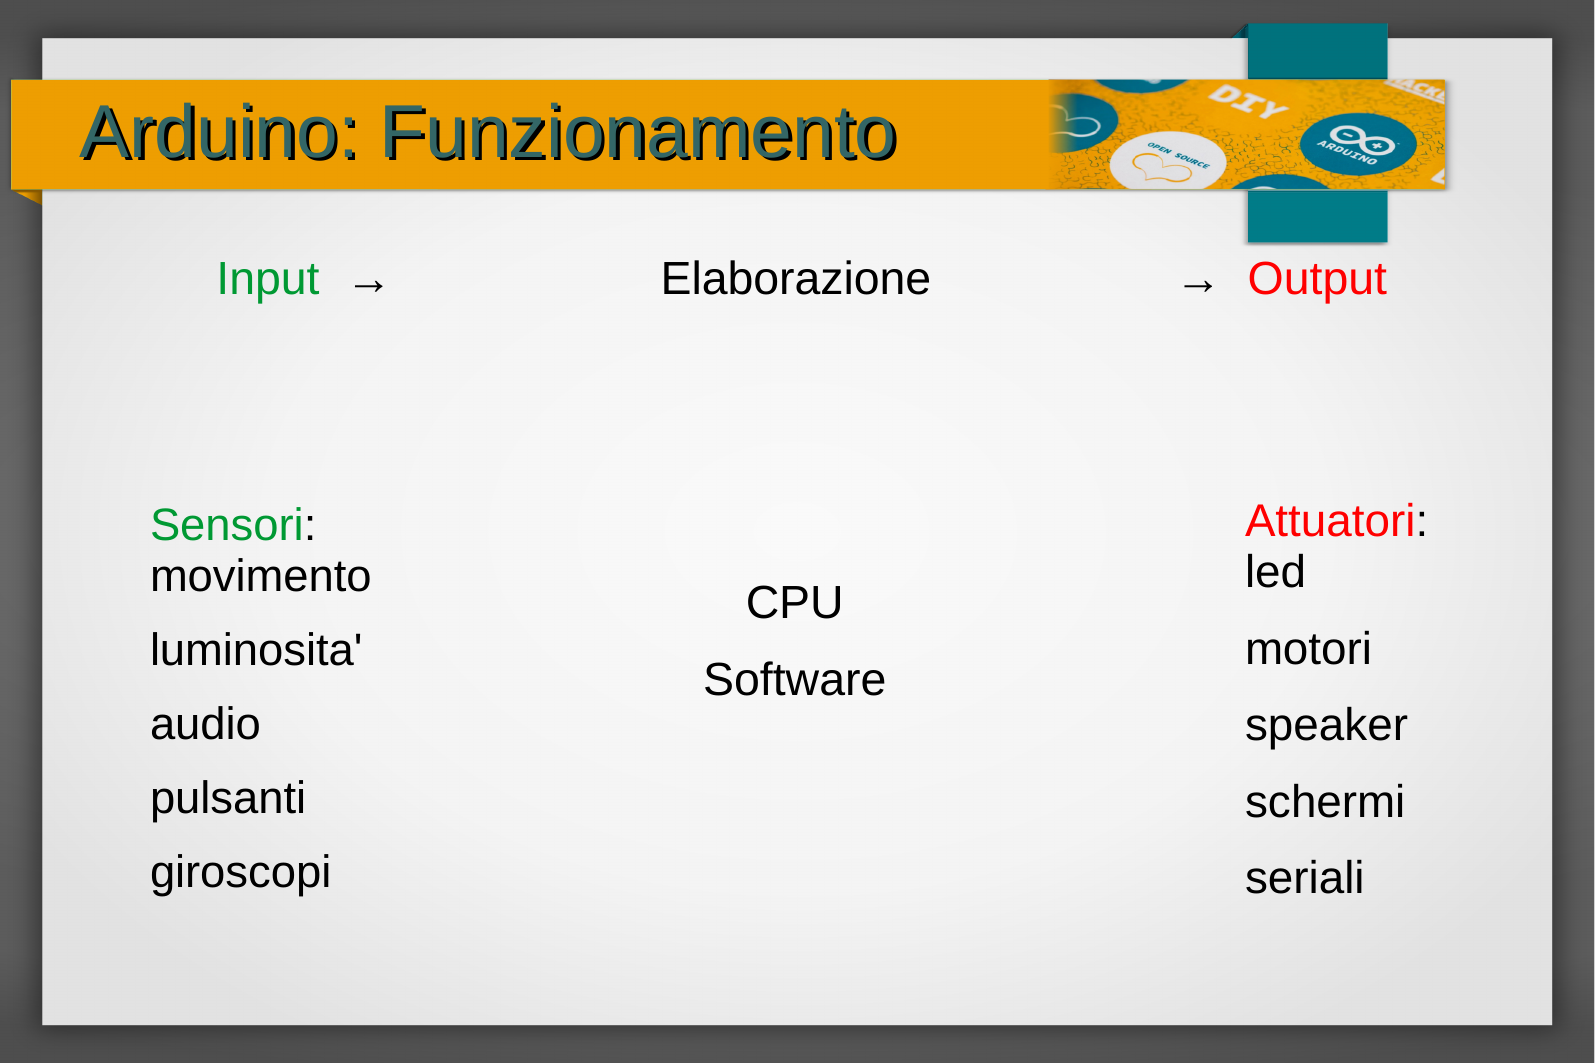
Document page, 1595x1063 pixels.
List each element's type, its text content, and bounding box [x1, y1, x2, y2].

title Arduino: Funzionamento [79, 80, 1219, 183]
list → Output [1050, 253, 1513, 548]
list Input → [79, 253, 542, 421]
list CPU Software [563, 499, 1026, 794]
picture [0, 0, 1595, 1063]
list Elaborazione [564, 253, 1027, 391]
list Attuatori: led motori speaker schermi seriali [1245, 495, 1595, 926]
list Sensori: movimento luminosita' audio pulsanti giroscopi [150, 499, 542, 901]
